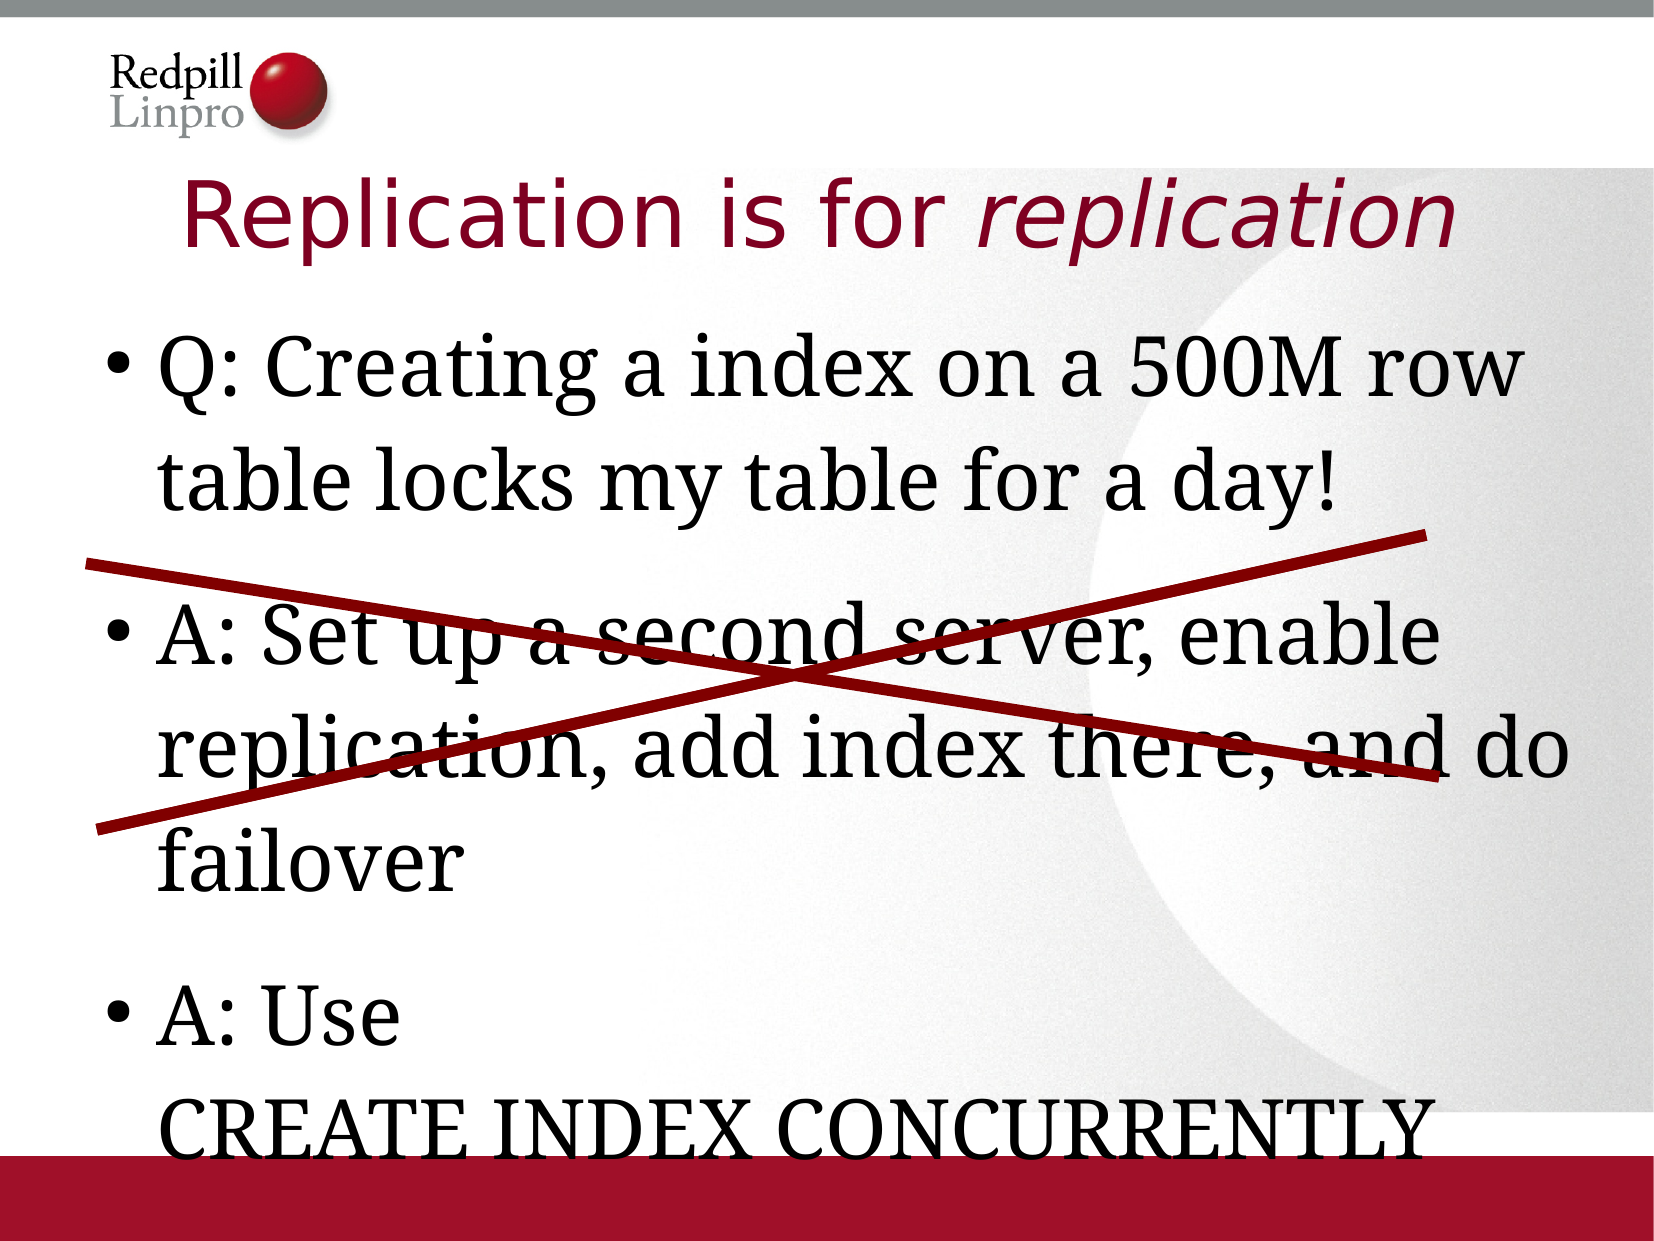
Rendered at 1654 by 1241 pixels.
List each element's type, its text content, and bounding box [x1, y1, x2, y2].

list Q: Creating a index on a 500M row table locks my table for a day! A: Set up a second server, enable replication, add index there, and do failover A: Use CREATE INDEX CONCURRENTLY [85, 307, 1609, 1112]
picture [0, 0, 1654, 1241]
title Replication is for replication [76, 140, 1565, 293]
